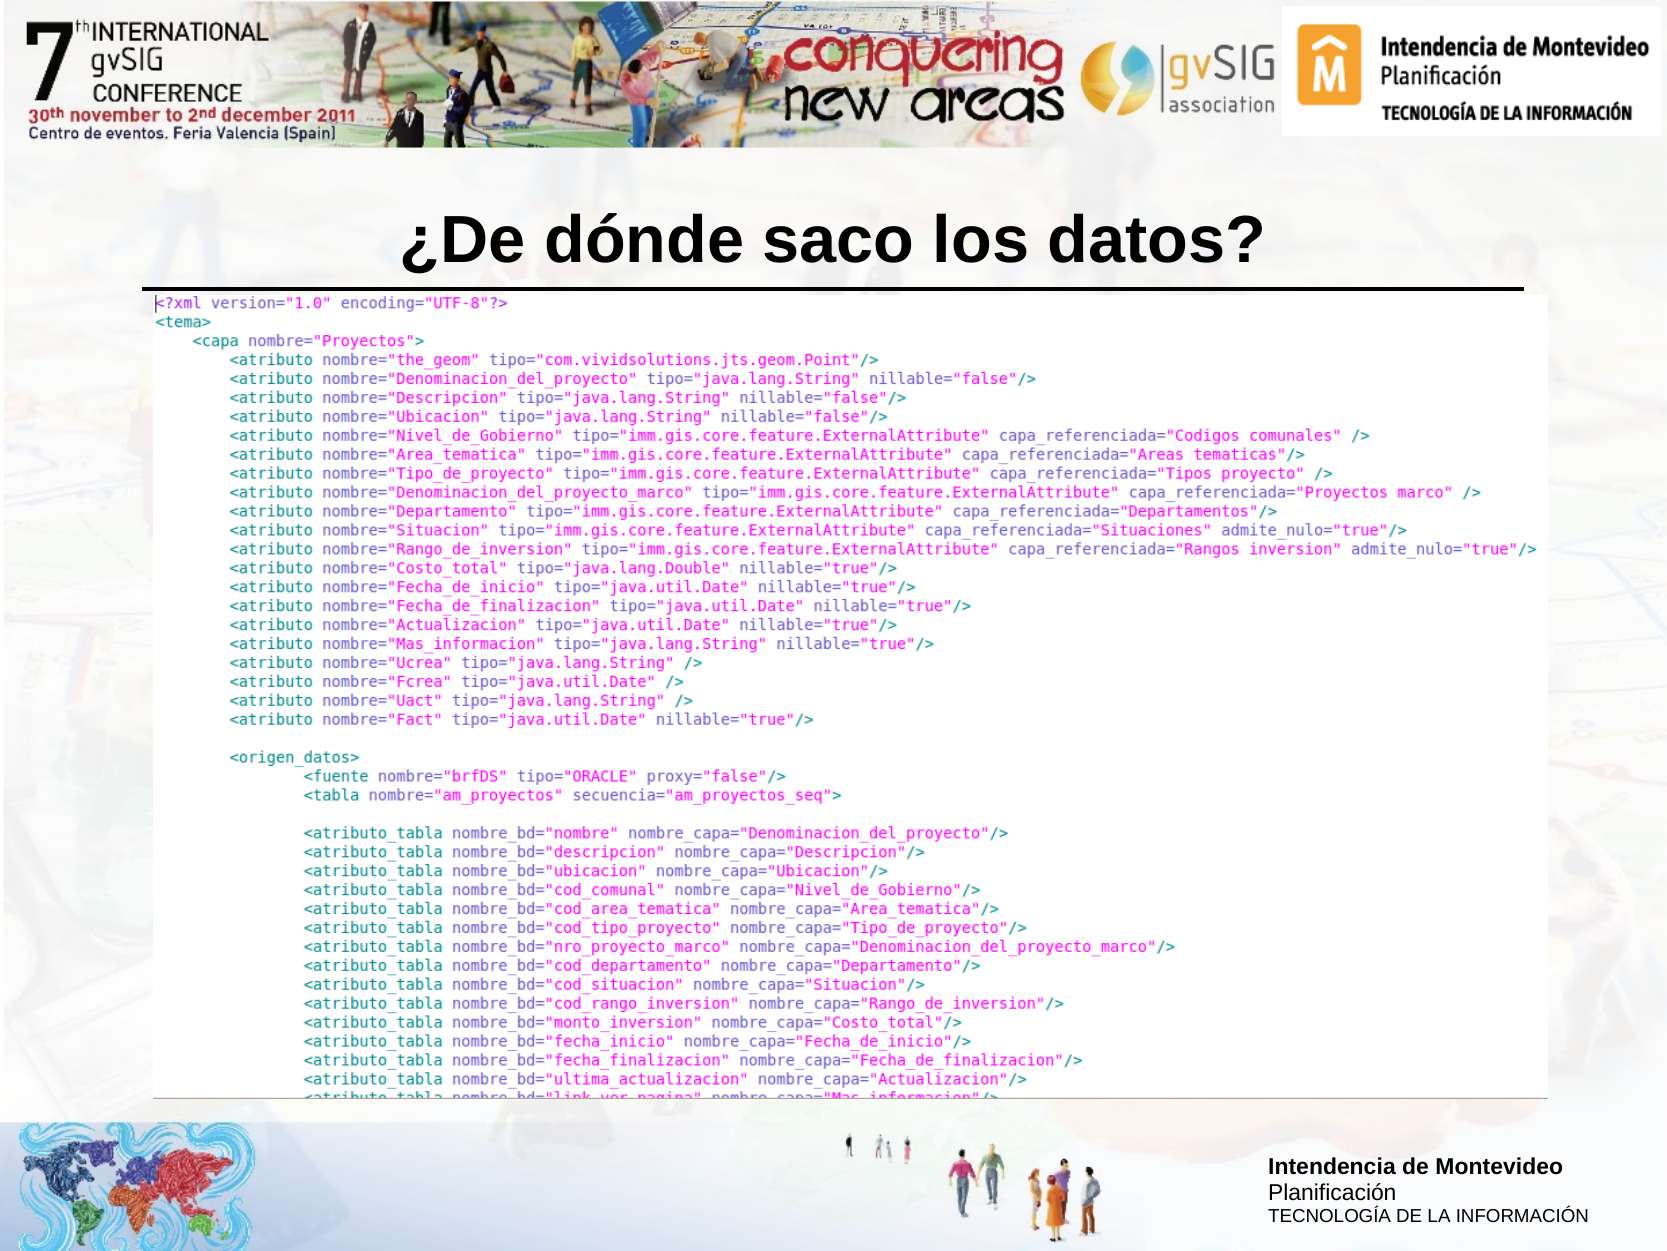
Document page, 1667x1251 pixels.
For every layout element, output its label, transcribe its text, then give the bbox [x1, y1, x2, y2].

picture [0, 0, 1667, 1251]
title ¿De dónde saco los datos? [124, 188, 1542, 284]
